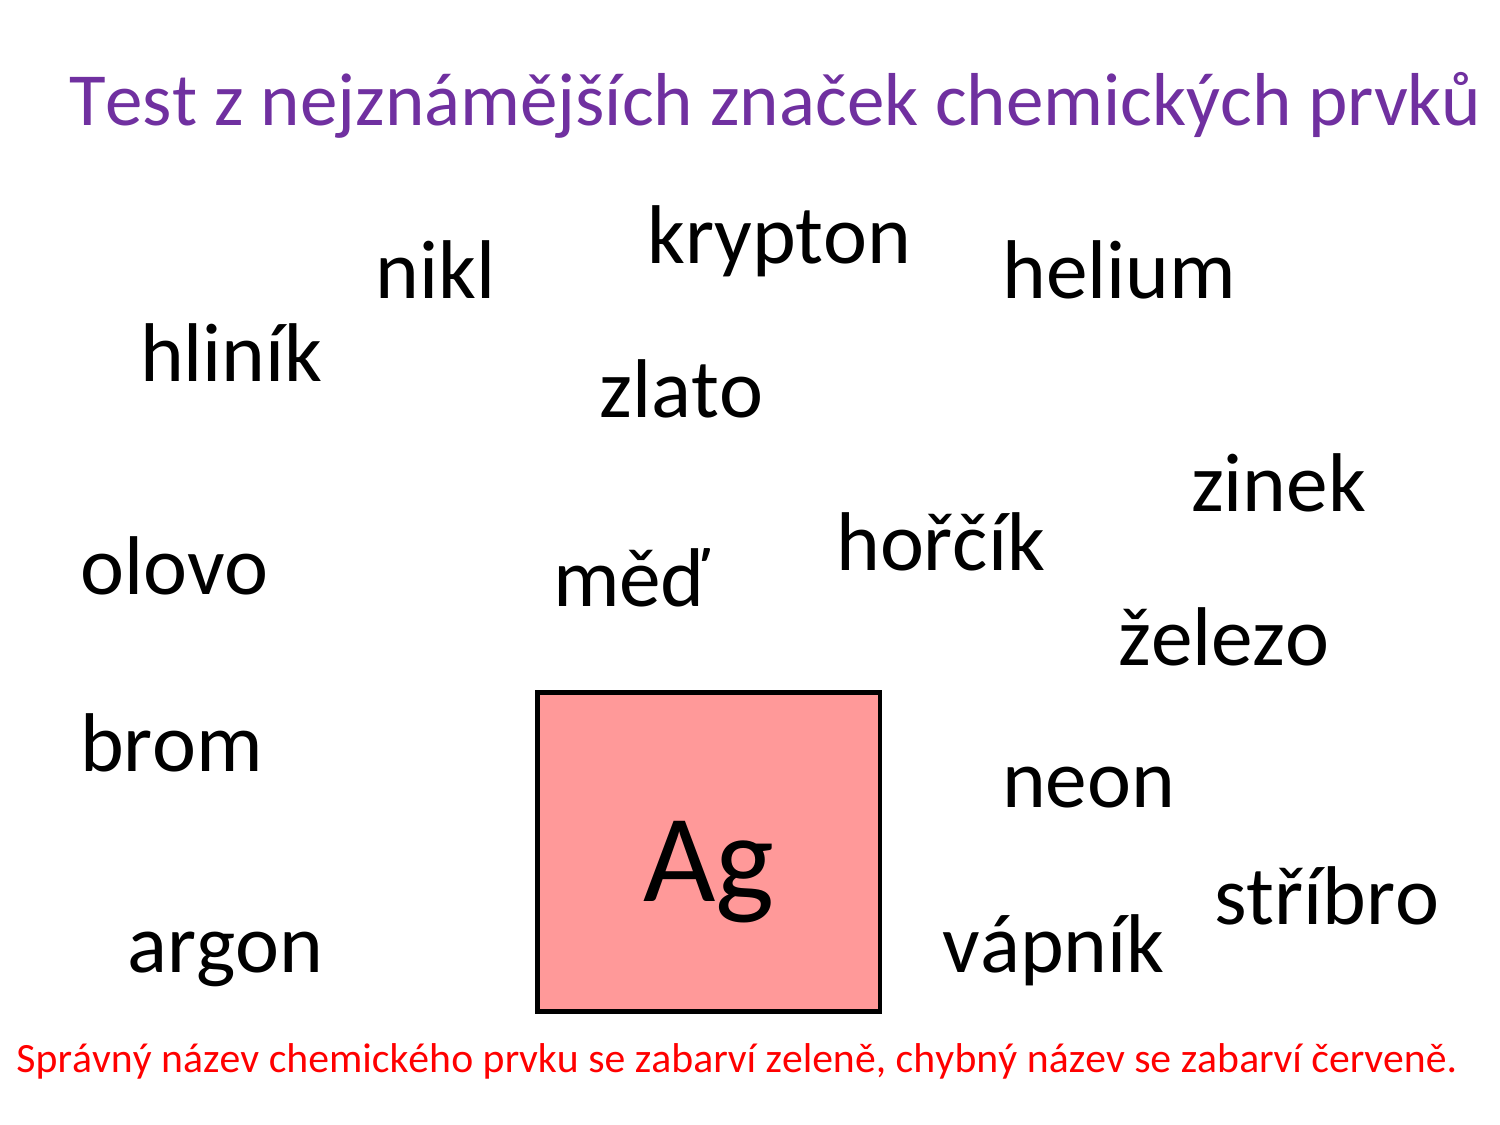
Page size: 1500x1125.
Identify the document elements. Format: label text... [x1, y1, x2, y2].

text_box nikl [361, 208, 511, 324]
text_box helium [987, 208, 1251, 324]
text_box argon [112, 881, 339, 997]
text_box Ag [537, 692, 880, 1012]
text_box Test z nejznámějších značek chemických prvků [54, 42, 1498, 239]
text_box brom [65, 680, 279, 797]
text_box olovo [65, 503, 284, 619]
text_box neon [987, 716, 1190, 832]
text_box zlato [584, 326, 779, 442]
text_box železo [1103, 574, 1345, 690]
text_box hořčík [821, 479, 1061, 596]
text_box vápník [927, 881, 1180, 997]
text_box Správný název chemického prvku se zabarví zeleně, chybný název se zabarví červeně. [1, 1023, 1474, 1089]
text_box zinek [1176, 420, 1381, 537]
text_box stříbro [1199, 834, 1455, 950]
text_box hliník [125, 290, 338, 407]
text_box měď [538, 515, 724, 631]
text_box krypton [633, 172, 927, 289]
